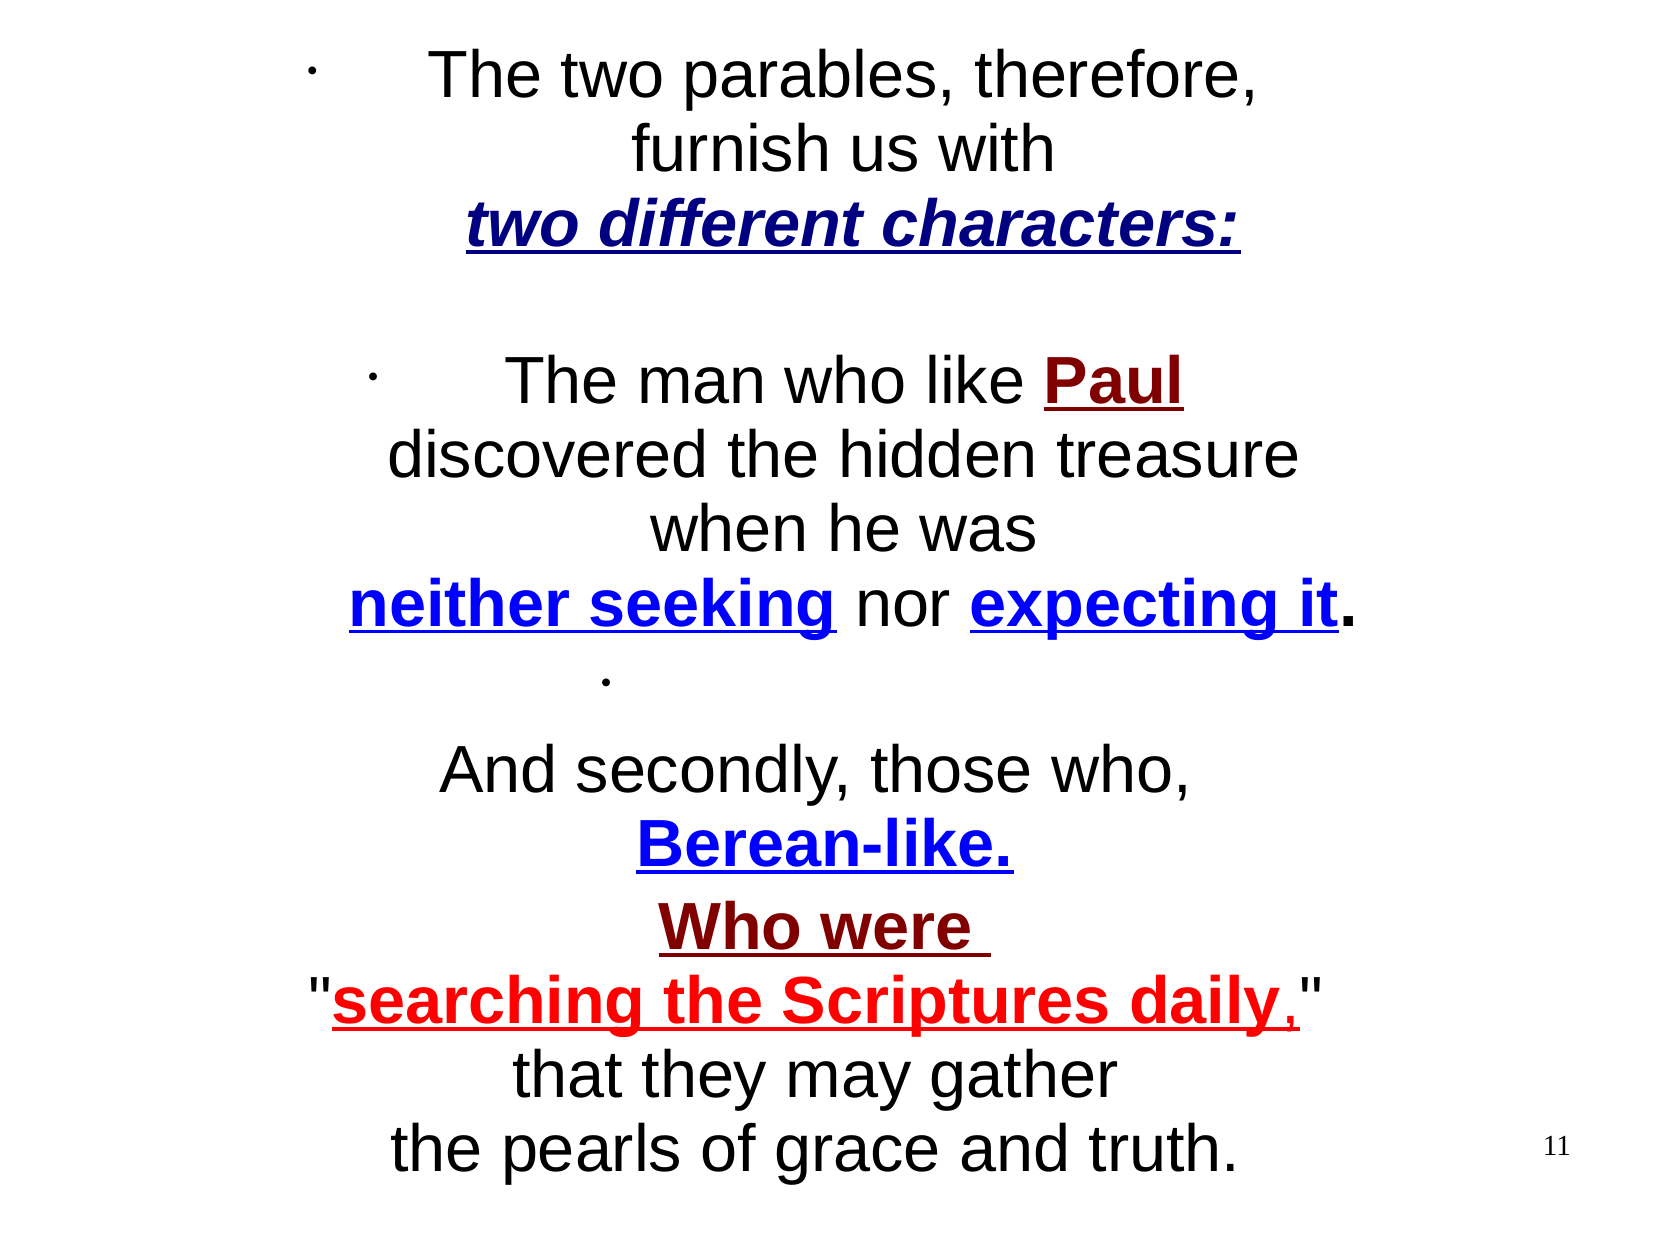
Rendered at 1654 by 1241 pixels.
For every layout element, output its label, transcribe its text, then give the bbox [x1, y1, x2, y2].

list The two parables, therefore, furnish us with two different characters: The man who like Paul discovered the hidden treasure when he was neither seeking nor expecting it. And secondly, those who, Berean-like. Who were "searching the Scriptures daily," that they may gather the pearls of grace and truth. [37, 37, 1613, 1201]
